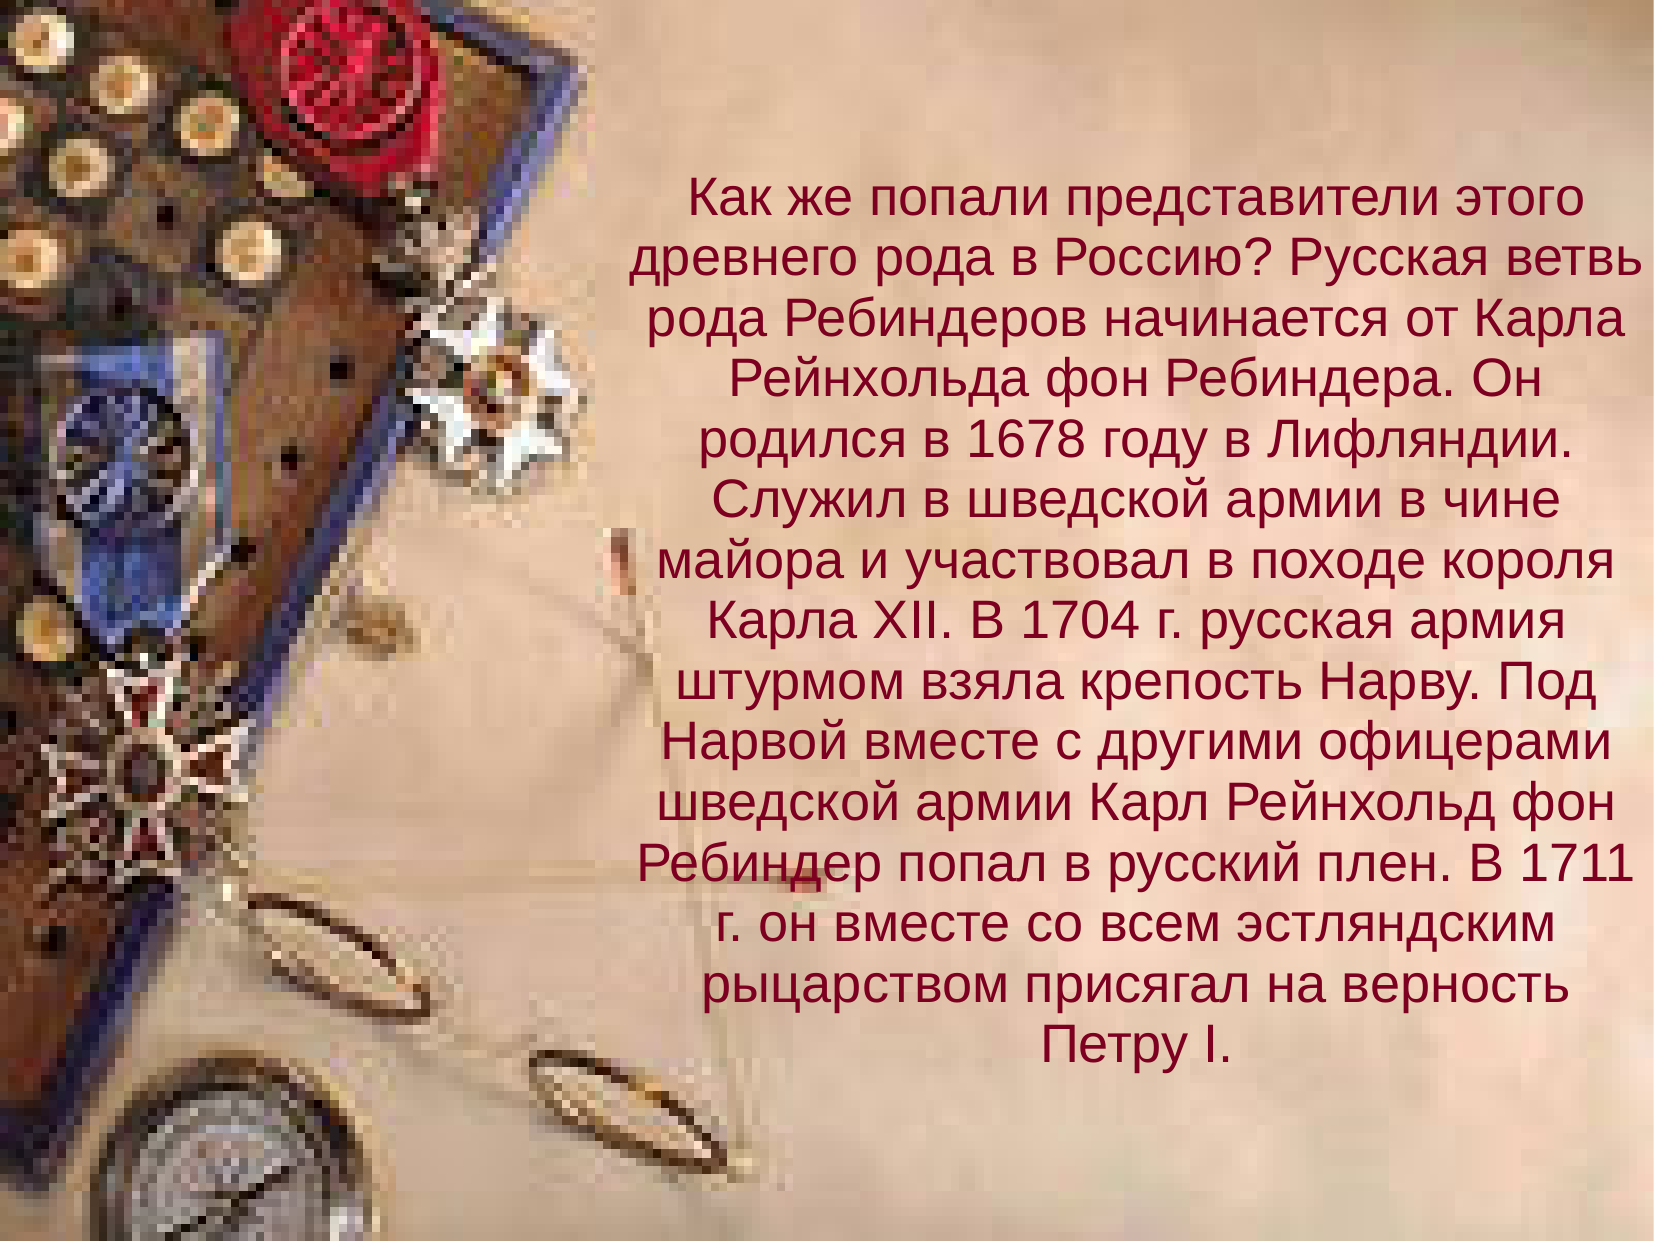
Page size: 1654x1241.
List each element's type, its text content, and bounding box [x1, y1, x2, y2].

subtitle Как же попали представители этого древнего рода в Россию? Русская ветвь рода Ребиндеров начинается от Карла Рейнхольда фон Ребиндера. Он родился в 1678 году в Лифляндии. Служил в шведской армии в чине майора и участвовал в походе короля Карла XII. В 1704 г. русская армия штурмом взяла крепость Нарву. Под Нарвой вместе с другими офицерами шведской армии Карл Рейнхольд фон Ребиндер попал в русский плен. В 1711 г. он вместе со всем эстляндским рыцарством присягал на верность Петру I. [620, 29, 1654, 1211]
picture [0, 0, 1654, 1241]
